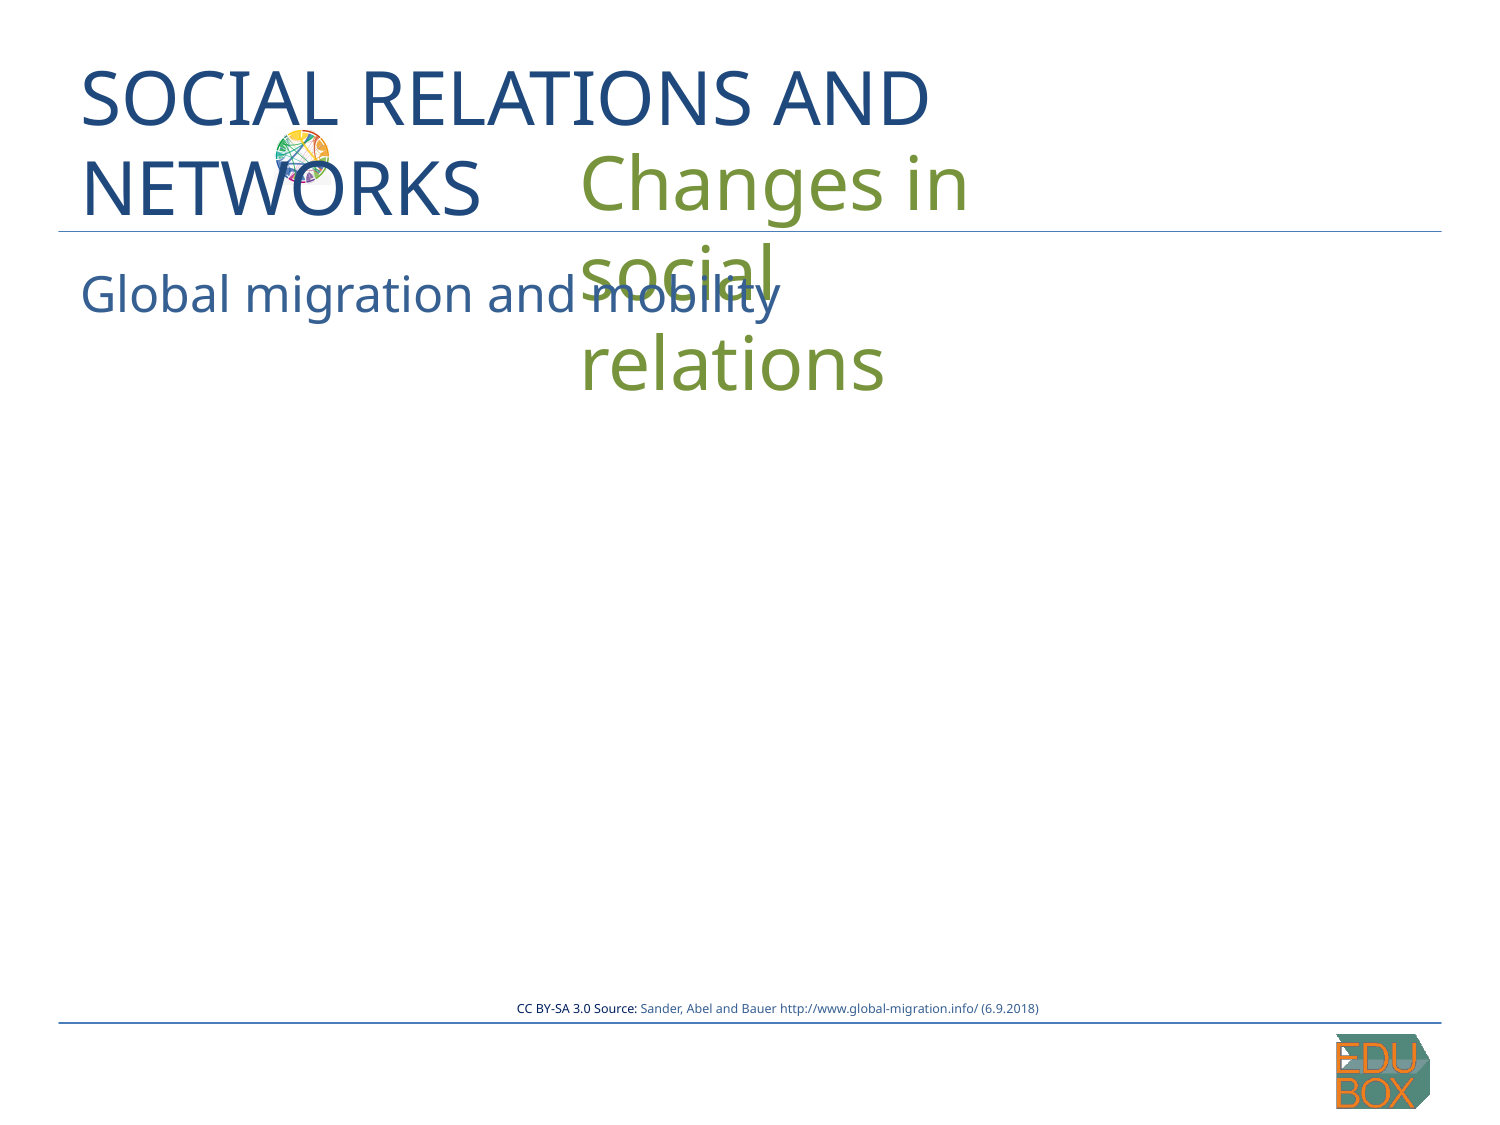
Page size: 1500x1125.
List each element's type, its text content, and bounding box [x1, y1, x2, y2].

picture [53, 326, 739, 1021]
text_box CC BY-SA 3.0 Source: Sander, Abel and Bauer http://www.global-migration.info/ (6.9.2018) [502, 994, 1364, 1026]
list Changes in social relations [64, 127, 1040, 247]
picture [1328, 1028, 1437, 1114]
text_box Global migration and mobility [64, 255, 1414, 332]
title SOCIAL RELATIONS AND NETWORKS [64, 42, 1459, 153]
